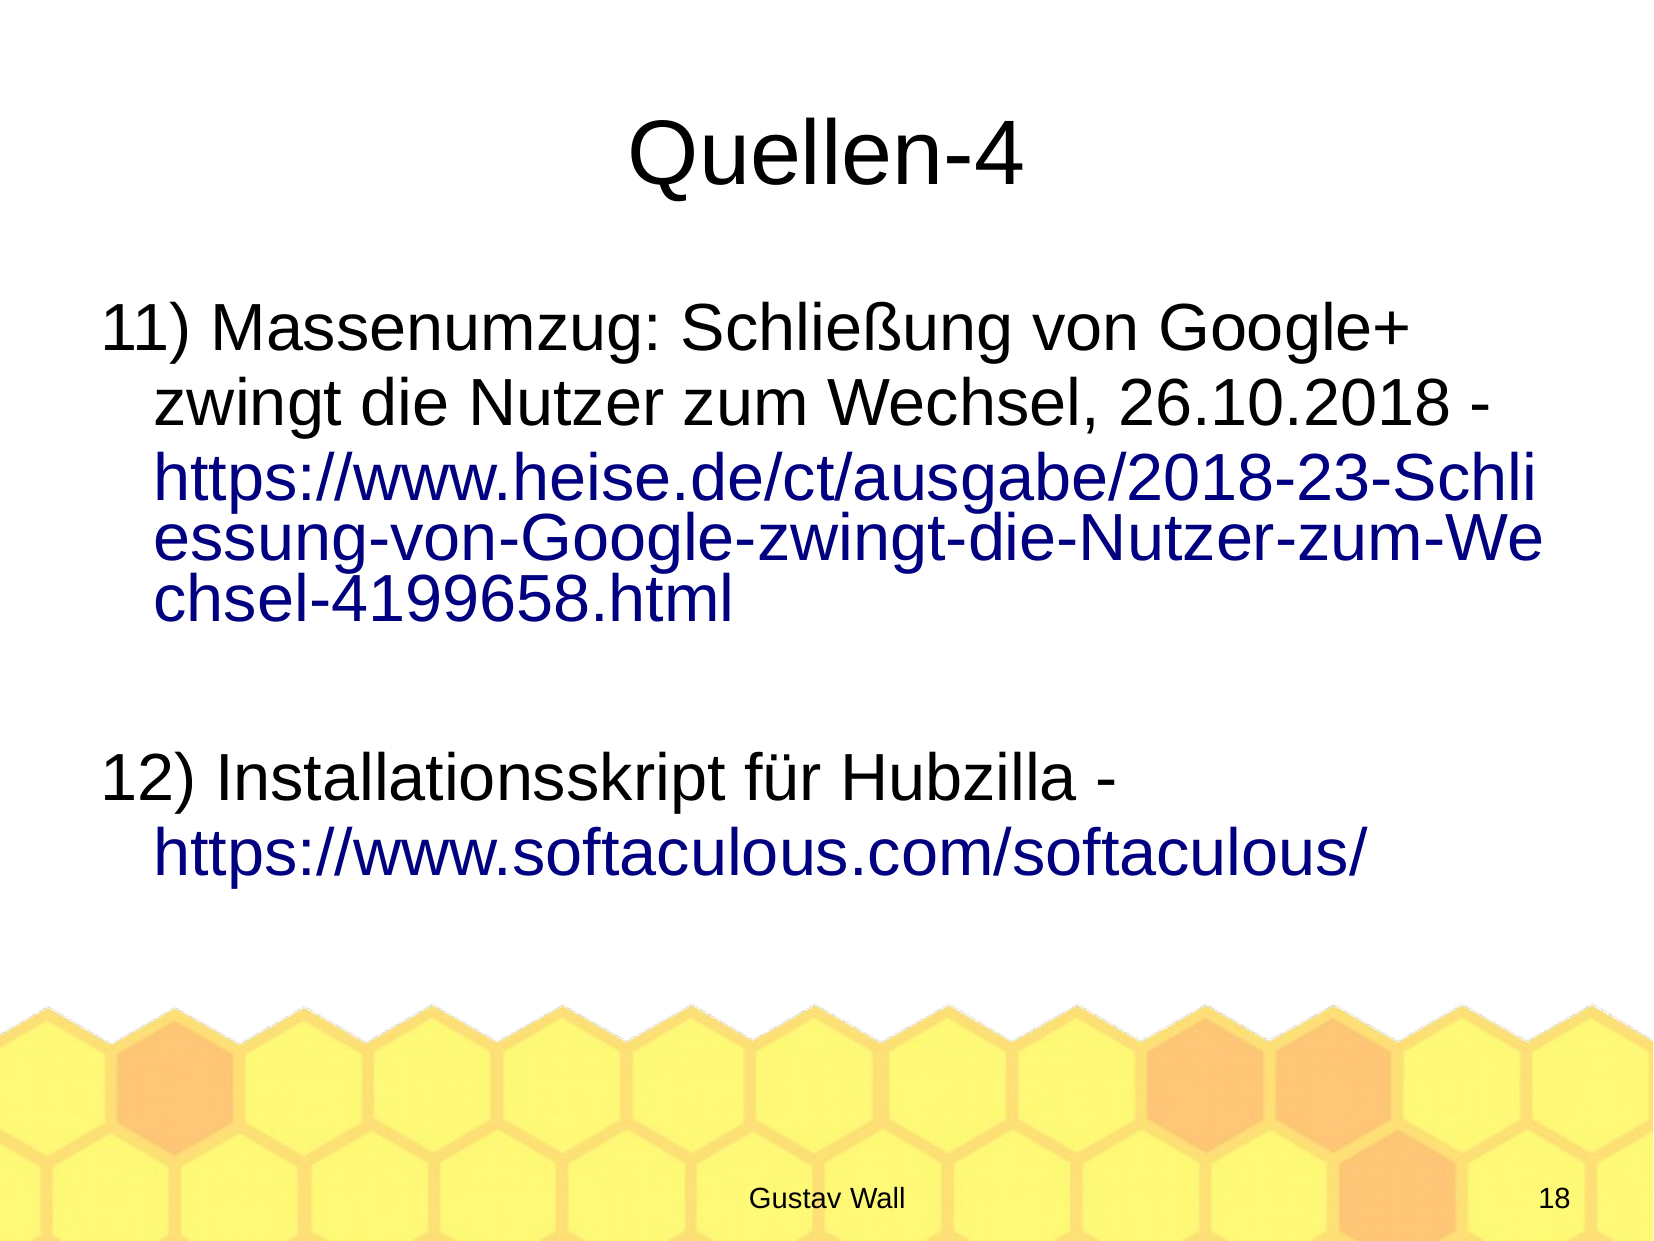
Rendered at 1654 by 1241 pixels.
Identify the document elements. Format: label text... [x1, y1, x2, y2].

picture [0, 1001, 1654, 1241]
list Massenumzug: Schließung von Google+ zwingt die Nutzer zum Wechsel, 26.10.2018 - https://www.heise.de/ct/ausgabe/2018-23-Schliessung-von-Google-zwingt-die-Nutzer-zum-Wechsel-4199658.html Installationsskript für Hubzilla - https://www.softaculous.com/softaculous/ [82, 290, 1571, 1010]
title Quellen-4 [82, 49, 1571, 257]
